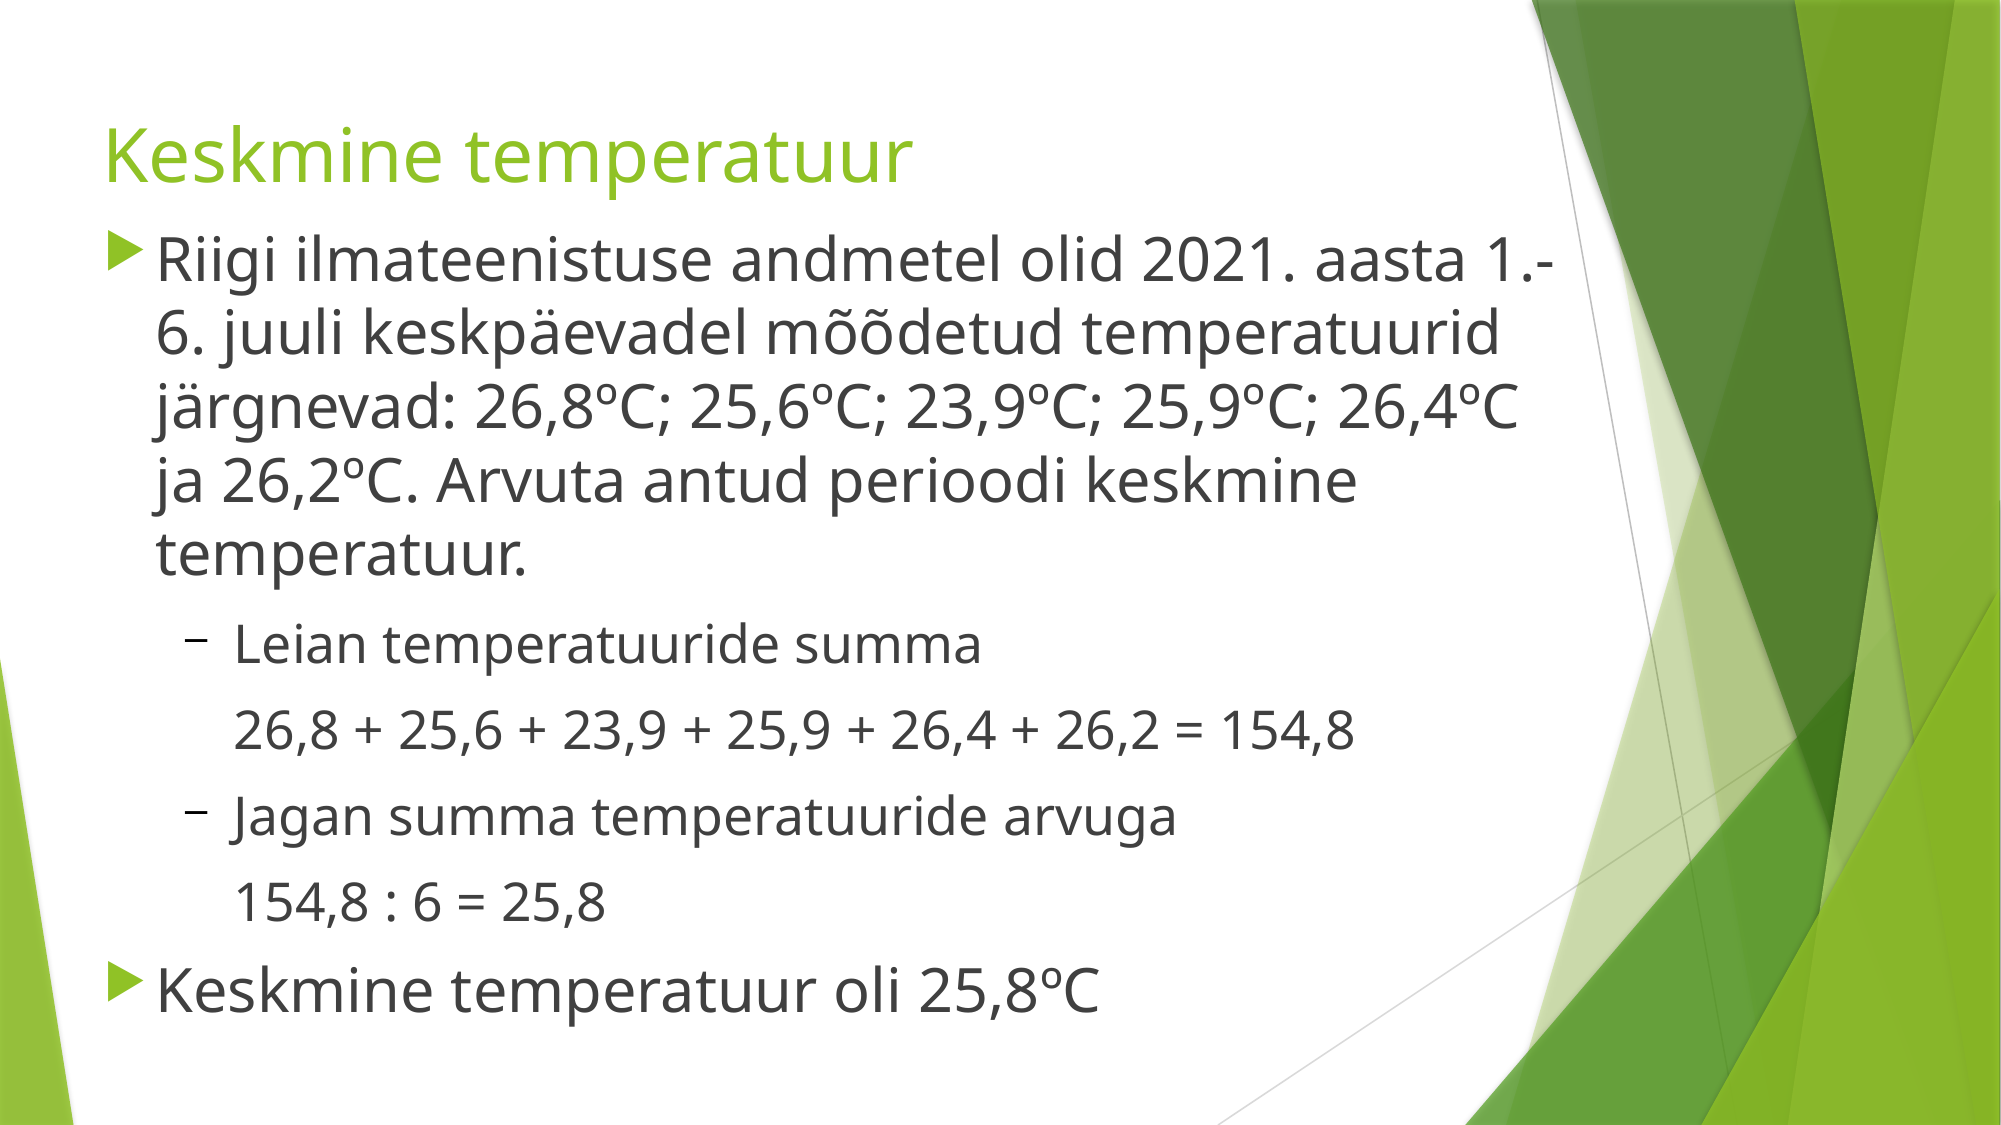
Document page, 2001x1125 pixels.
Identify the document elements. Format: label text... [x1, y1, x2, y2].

list Riigi ilmateenistuse andmetel olid 2021. aasta 1.-6. juuli keskpäevadel mõõdetud temperatuurid järgnevad: 26,8ºC; 25,6ºC; 23,9ºC; 25,9ºC; 26,4ºC ja 26,2ºC. Arvuta antud perioodi keskmine temperatuur. Leian temperatuuride summa 26,8 + 25,6 + 23,9 + 25,9 + 26,4 + 26,2 = 154,8 Jagan summa temperatuuride arvuga 154,8 : 6 = 25,8 Keskmine temperatuur oli 25,8ºC [88, 212, 1595, 1034]
title Keskmine temperatuur [87, 99, 1601, 317]
